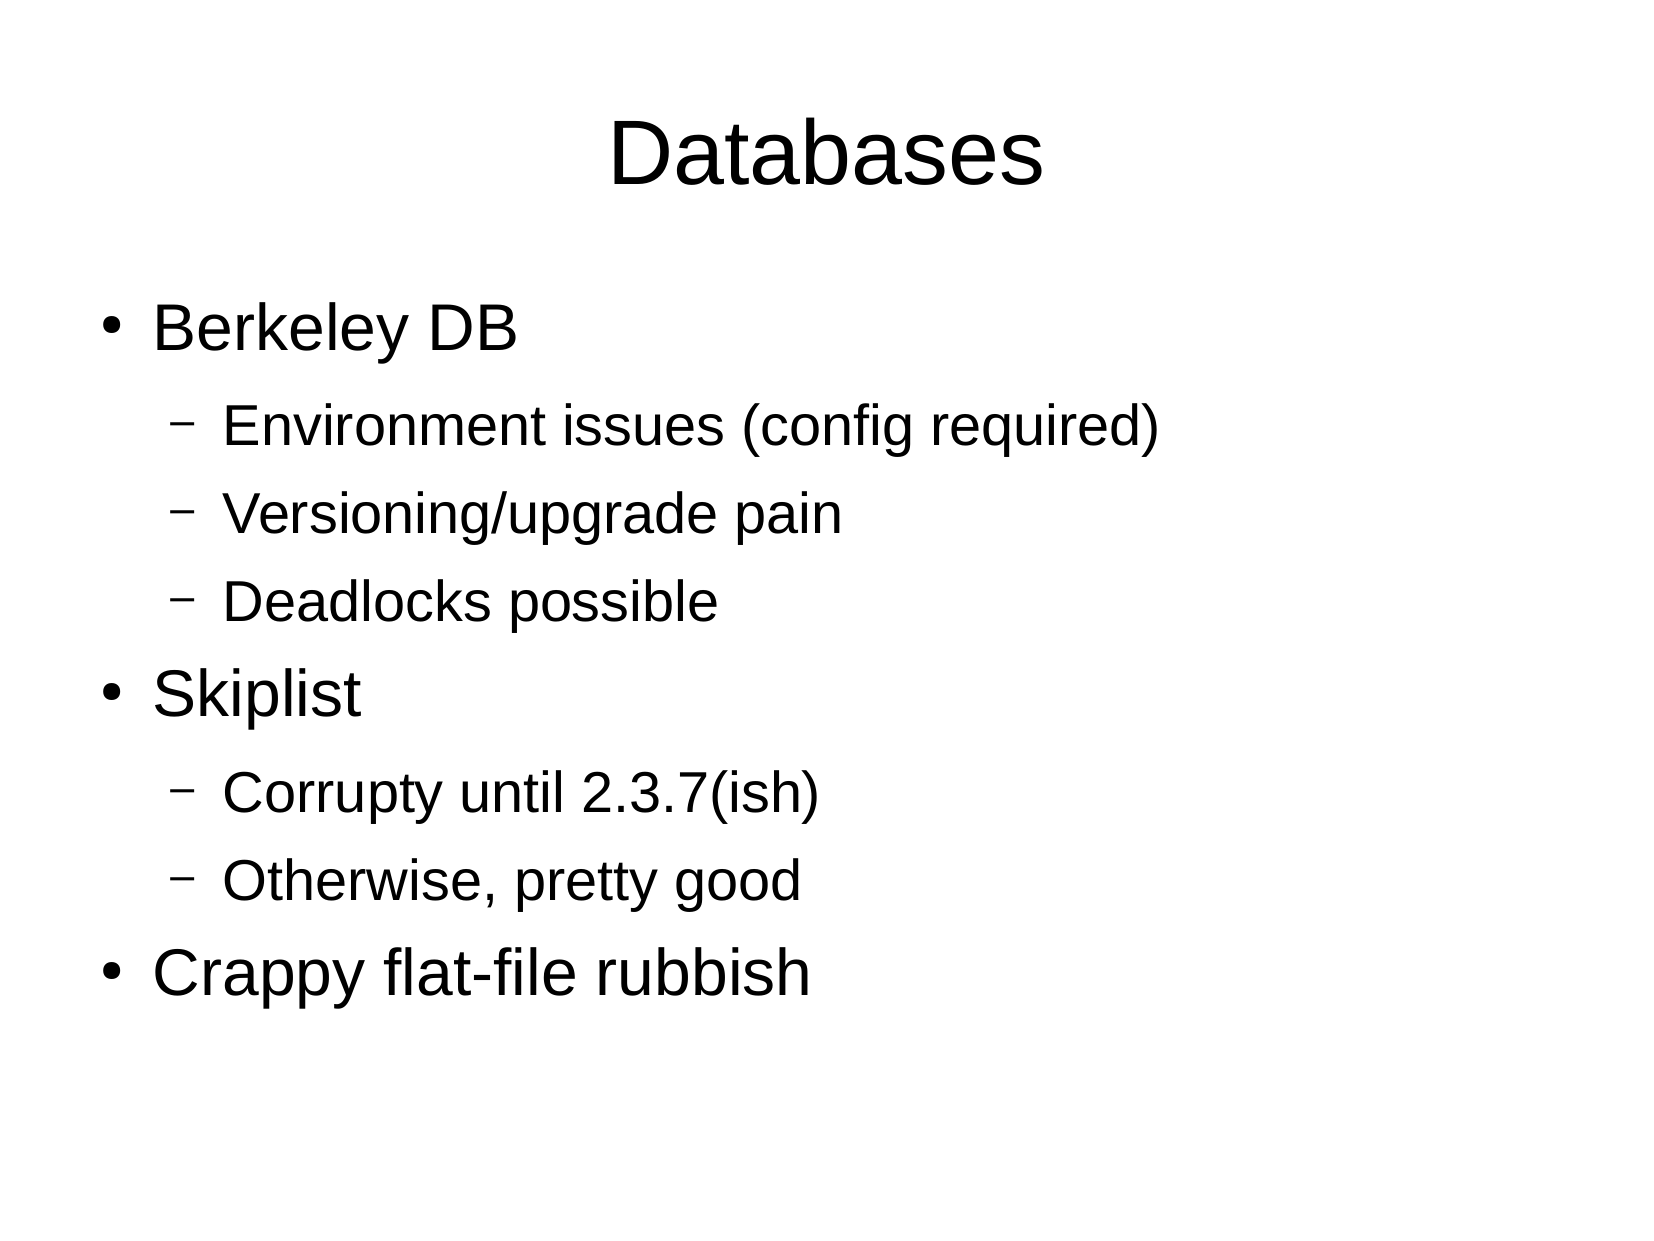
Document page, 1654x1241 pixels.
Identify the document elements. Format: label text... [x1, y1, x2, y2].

list Berkeley DB Environment issues (config required) Versioning/upgrade pain Deadlocks possible Skiplist Corrupty until 2.3.7(ish) Otherwise, pretty good Crappy flat-file rubbish [82, 290, 1538, 1010]
title Databases [82, 49, 1571, 257]
